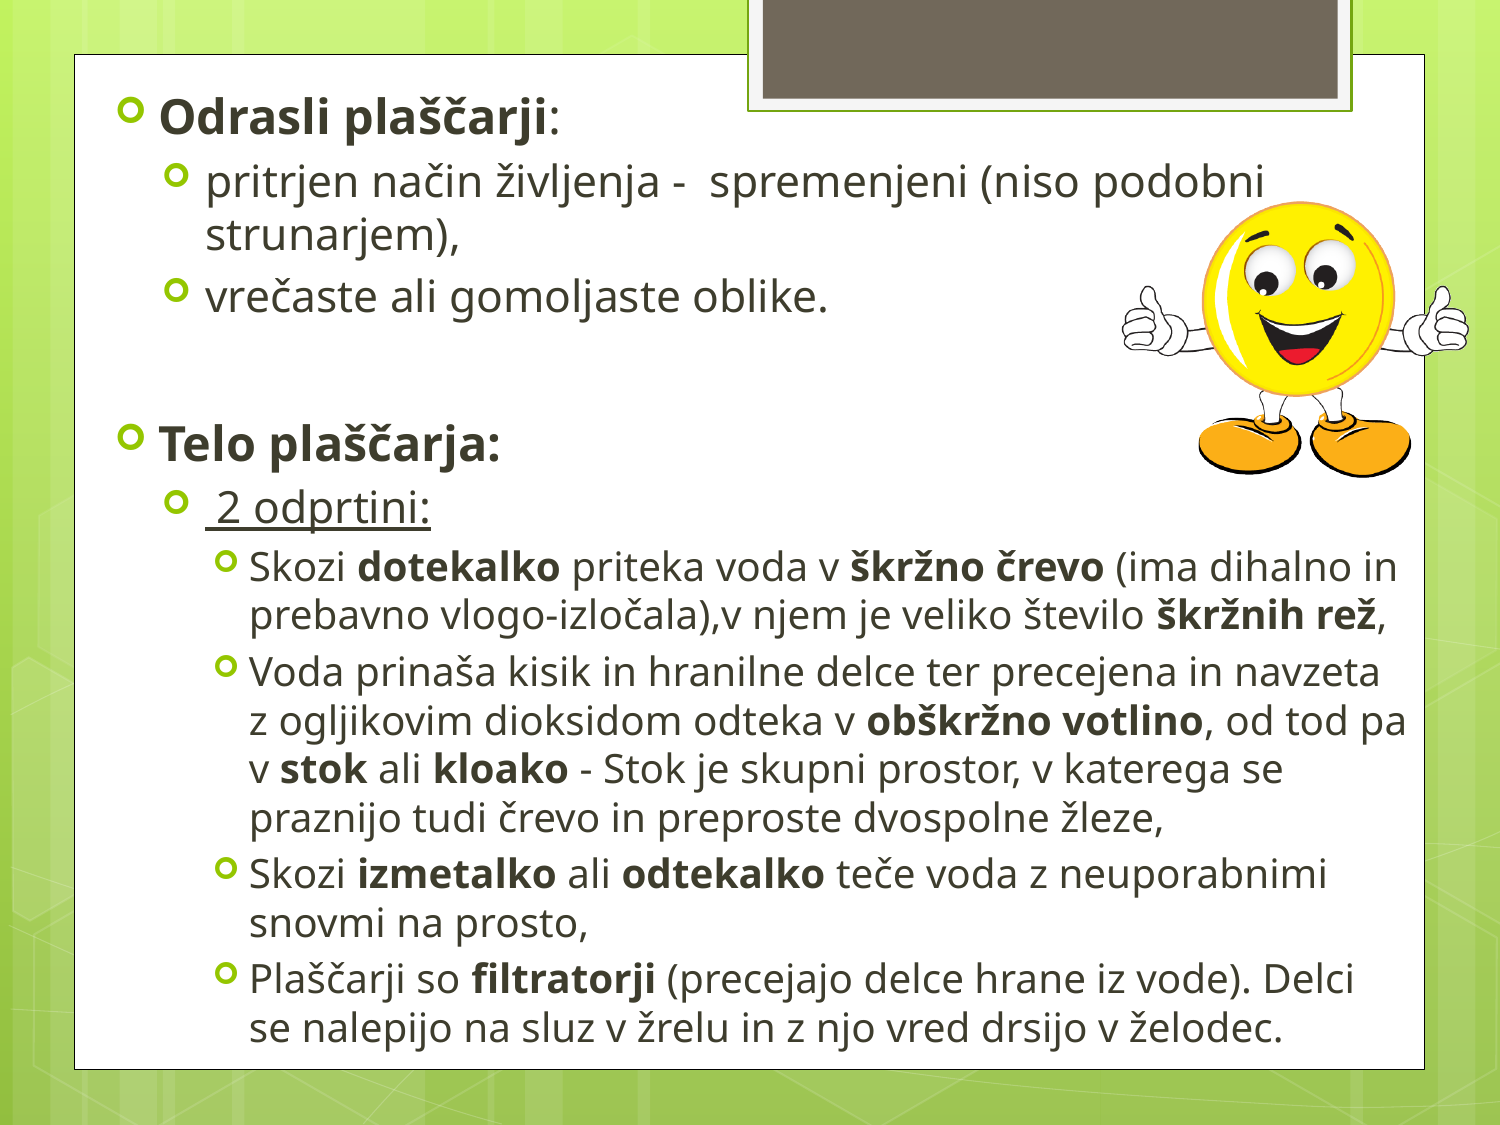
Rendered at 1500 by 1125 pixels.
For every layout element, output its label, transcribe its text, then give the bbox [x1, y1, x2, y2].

list Odrasli plaščarji: pritrjen način življenja - spremenjeni (niso podobni strunarjem), vrečaste ali gomoljaste oblike. Telo plaščarja: 2 odprtini: Skozi dotekalko priteka voda v škržno črevo (ima dihalno in prebavno vlogo-izločala),v njem je veliko število škržnih rež, Voda prinaša kisik in hranilne delce ter precejena in navzeta z ogljikovim dioksidom odteka v obškržno votlino, od tod pa v stok ali kloako - Stok je skupni prostor, v katerega se praznijo tudi črevo in preproste dvospolne žleze, Skozi izmetalko ali odtekalko teče voda z neuporabnimi snovmi na prosto, Plaščarji so filtratorji (precejajo delce hrane iz vode). Delci se nalepijo na sluz v žrelu in z njo vred drsijo v želodec. [88, 78, 1424, 1071]
picture [1045, 156, 1500, 531]
